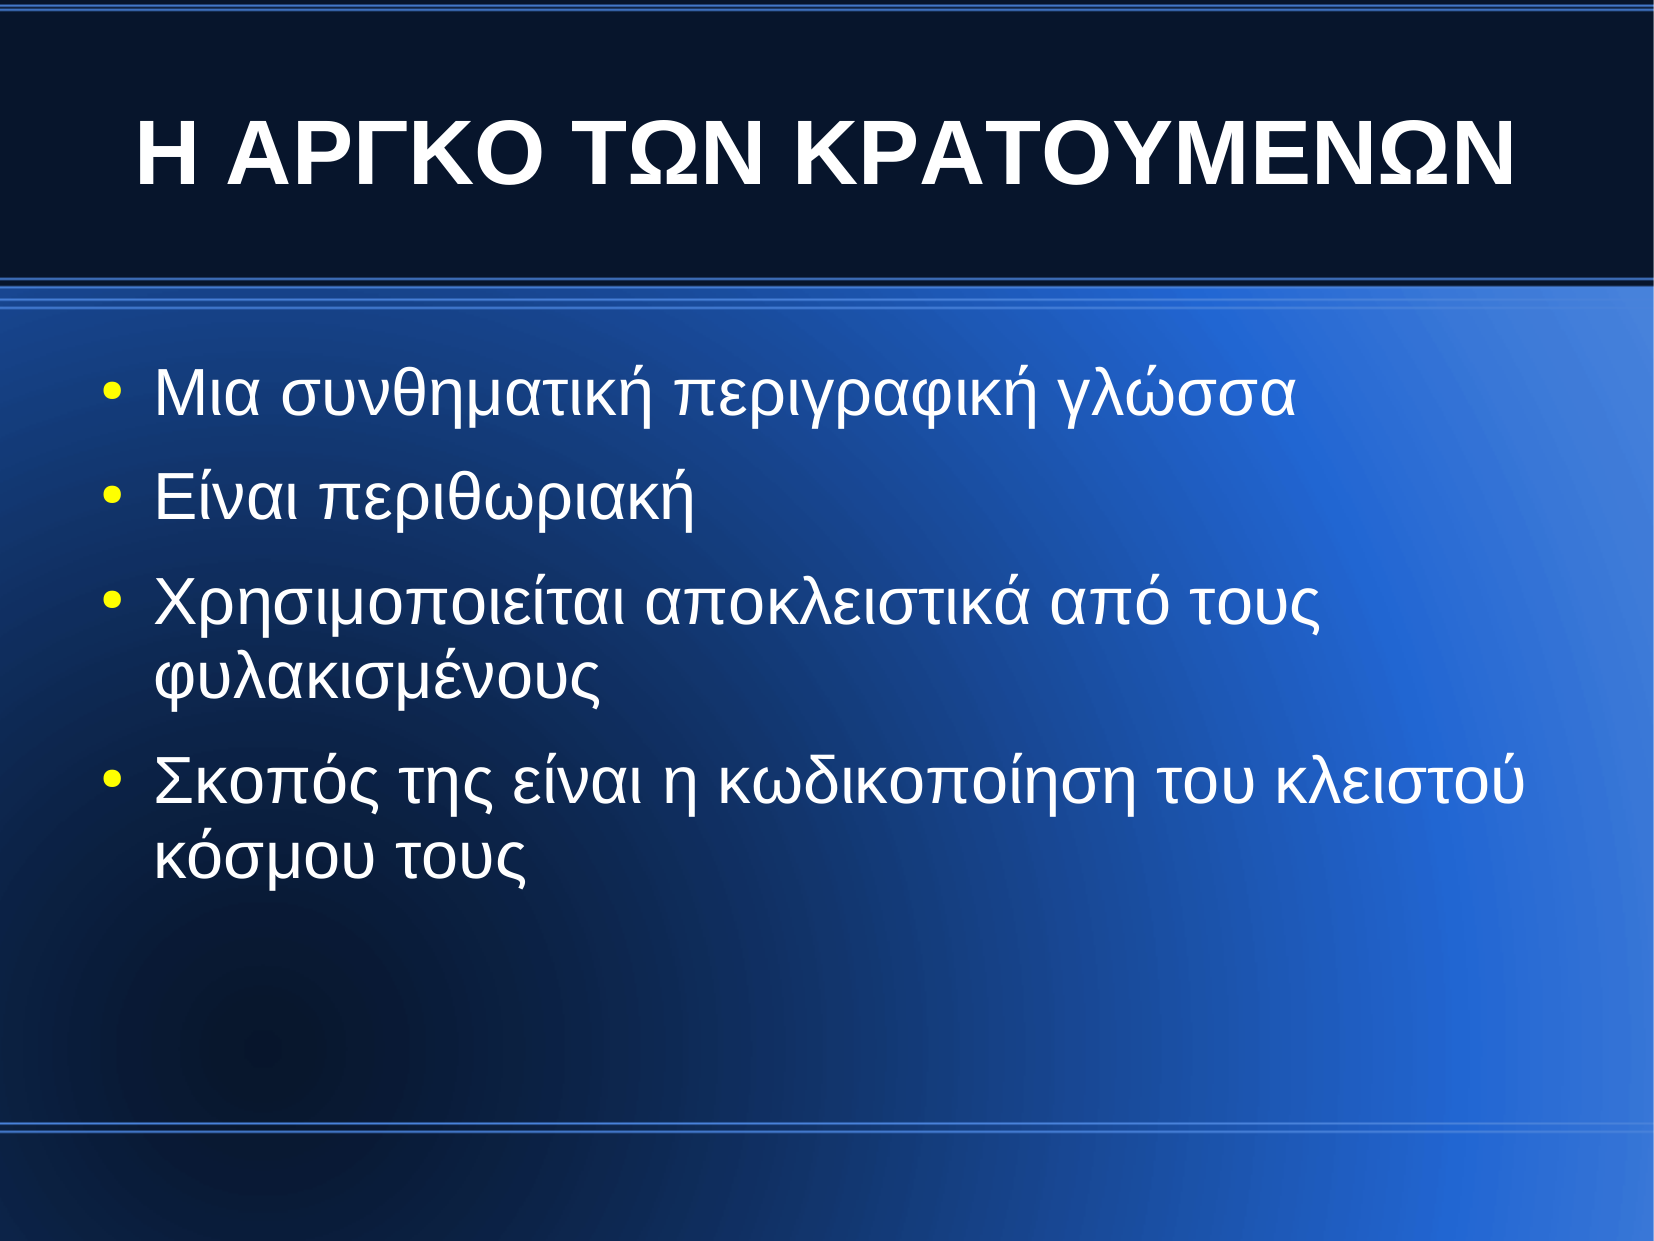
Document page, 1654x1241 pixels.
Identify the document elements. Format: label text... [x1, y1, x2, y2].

title Η ΑΡΓΚΟ ΤΩΝ ΚΡΑΤΟΥΜΕΝΩΝ [82, 49, 1571, 257]
list Μια συνθηματική περιγραφική γλώσσα Είναι περιθωριακή Χρησιμοποιείται αποκλειστικά από τους φυλακισμένους Σκοπός της είναι η κωδικοποίηση του κλειστού κόσμου τους [82, 355, 1571, 1075]
picture [0, 0, 1654, 1241]
